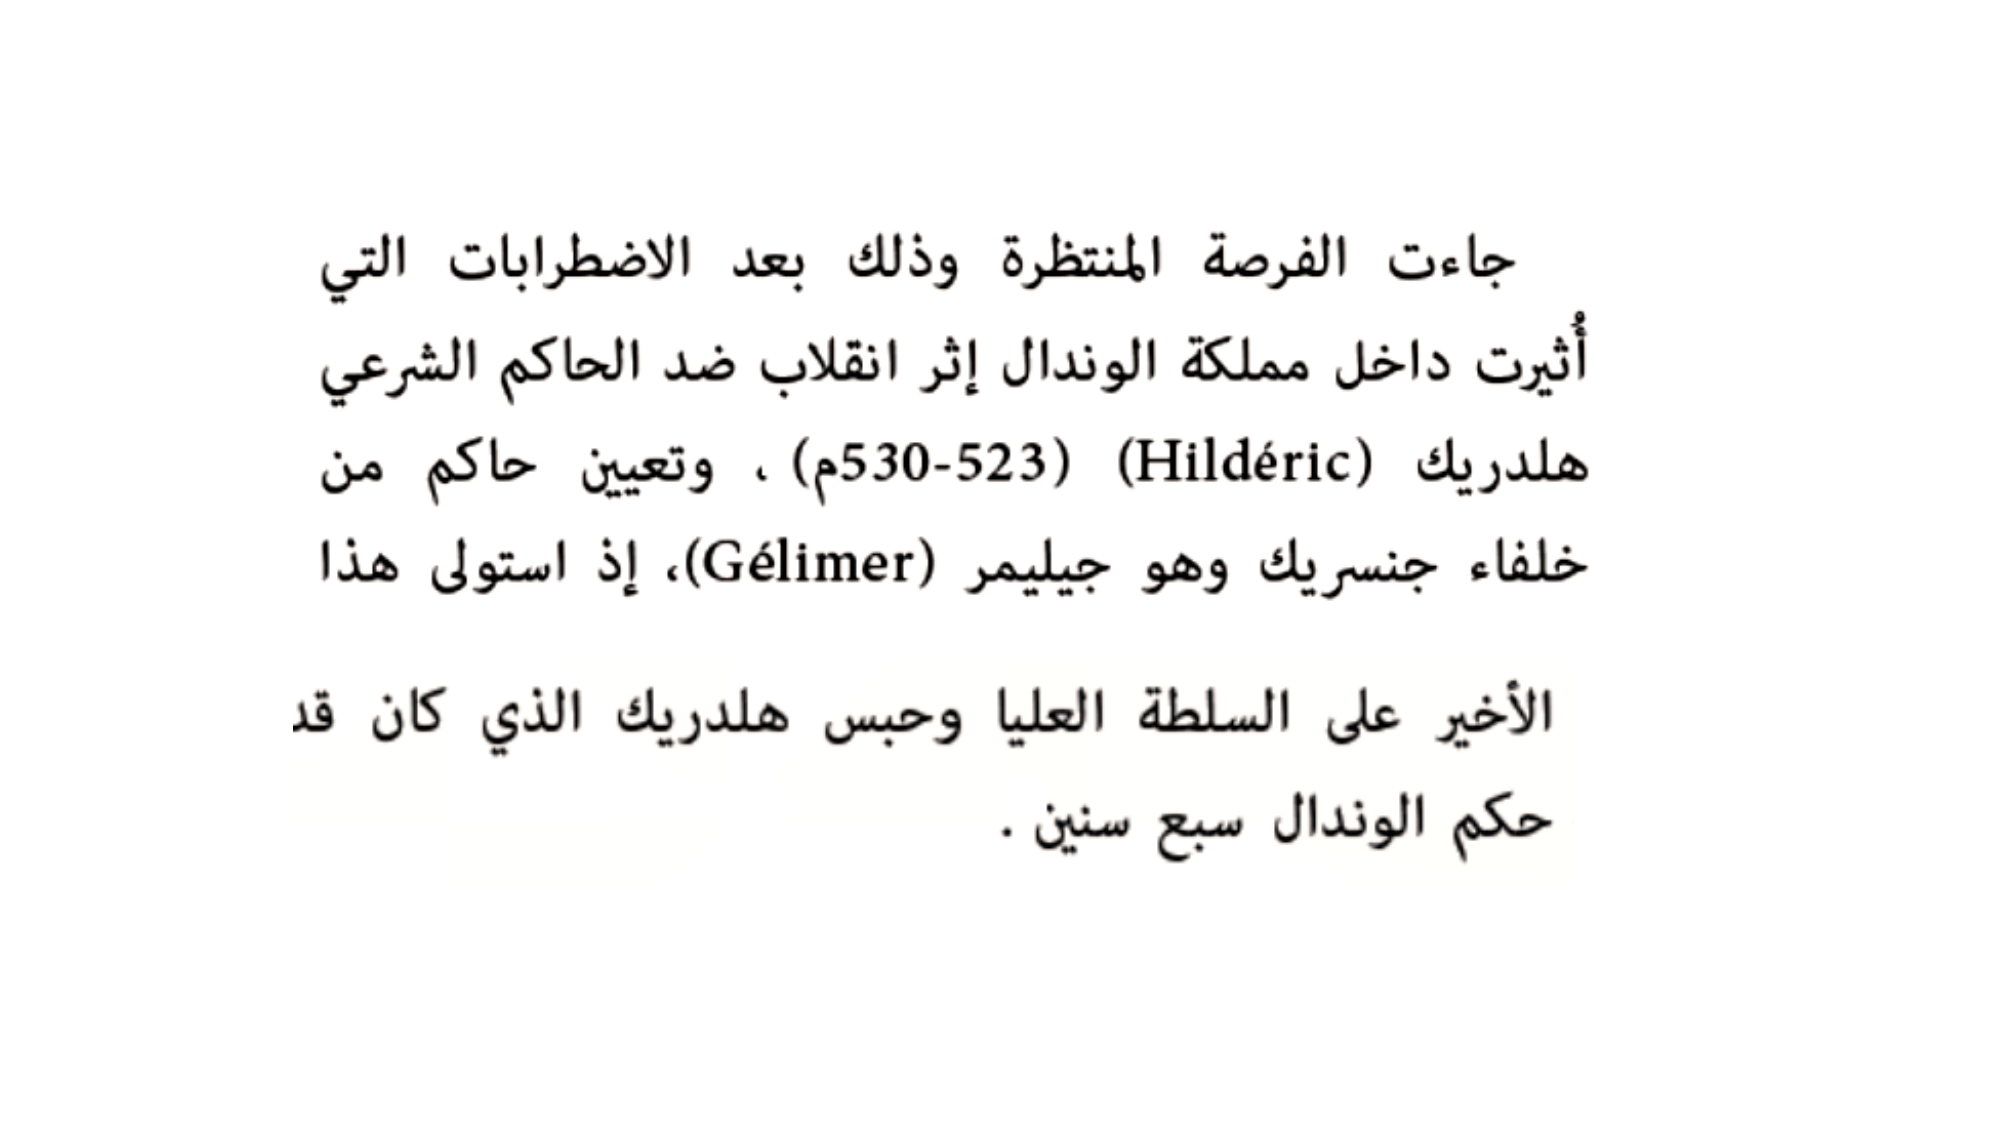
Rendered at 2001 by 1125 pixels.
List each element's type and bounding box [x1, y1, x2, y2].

picture [293, 197, 1601, 923]
